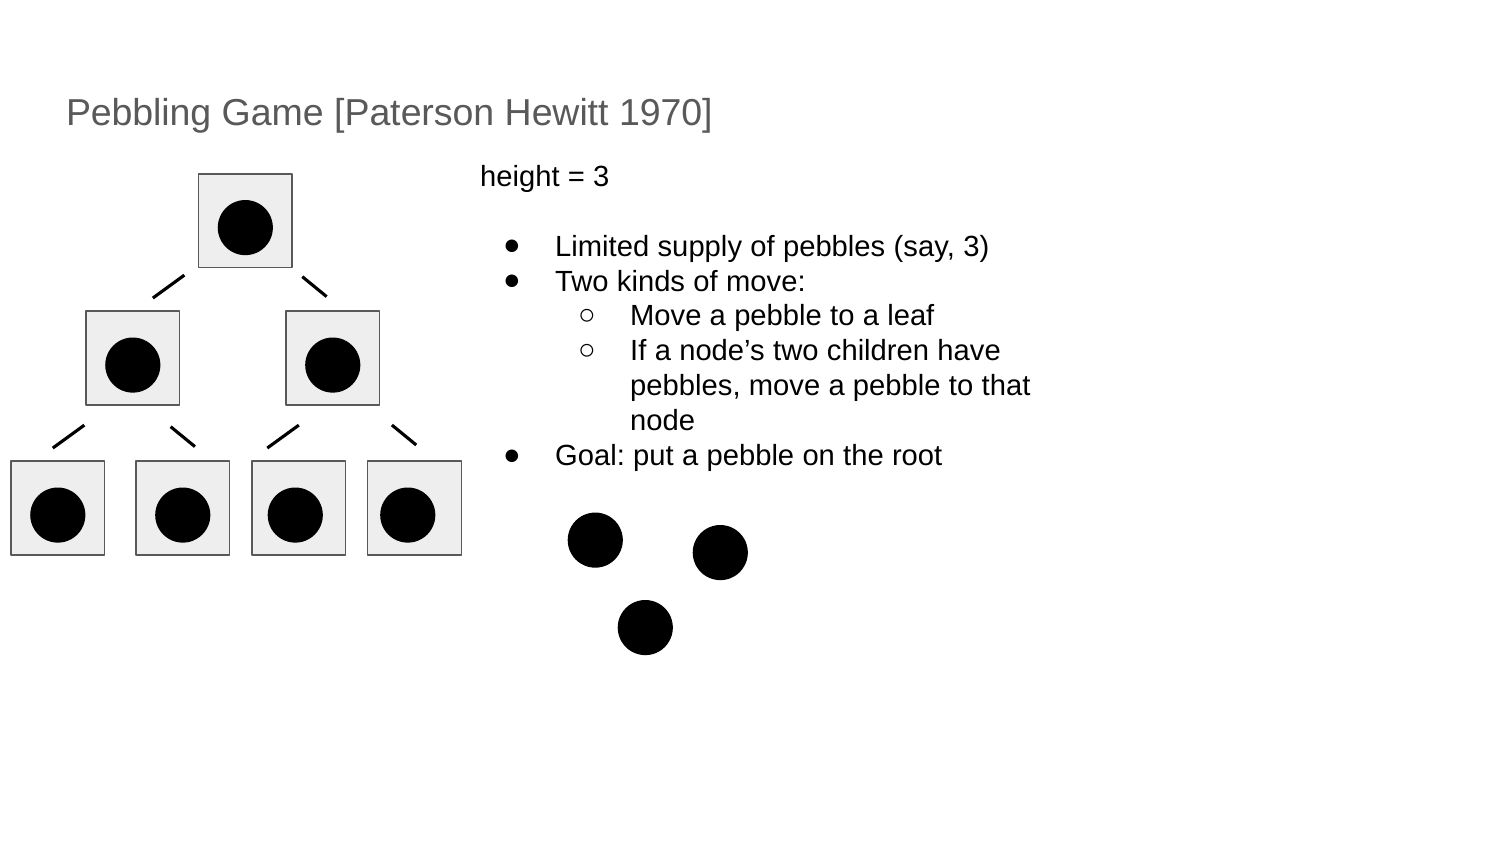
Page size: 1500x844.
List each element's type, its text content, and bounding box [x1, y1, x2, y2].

text_box height = 3 Limited supply of pebbles (say, 3) Two kinds of move: Move a pebble to a leaf If a node’s two children have pebbles, move a pebble to that node Goal: put a pebble on the root [465, 141, 1071, 462]
text_box [85, 311, 180, 406]
text_box [367, 461, 462, 556]
title Pebbling Game [Paterson Hewitt 1970] [51, 72, 1449, 167]
text_box [198, 173, 293, 268]
text_box [693, 525, 748, 580]
text_box [10, 461, 105, 556]
text_box [135, 461, 230, 556]
text_box [251, 461, 346, 556]
text_box [618, 600, 673, 655]
text_box [568, 513, 623, 567]
text_box [285, 311, 380, 406]
